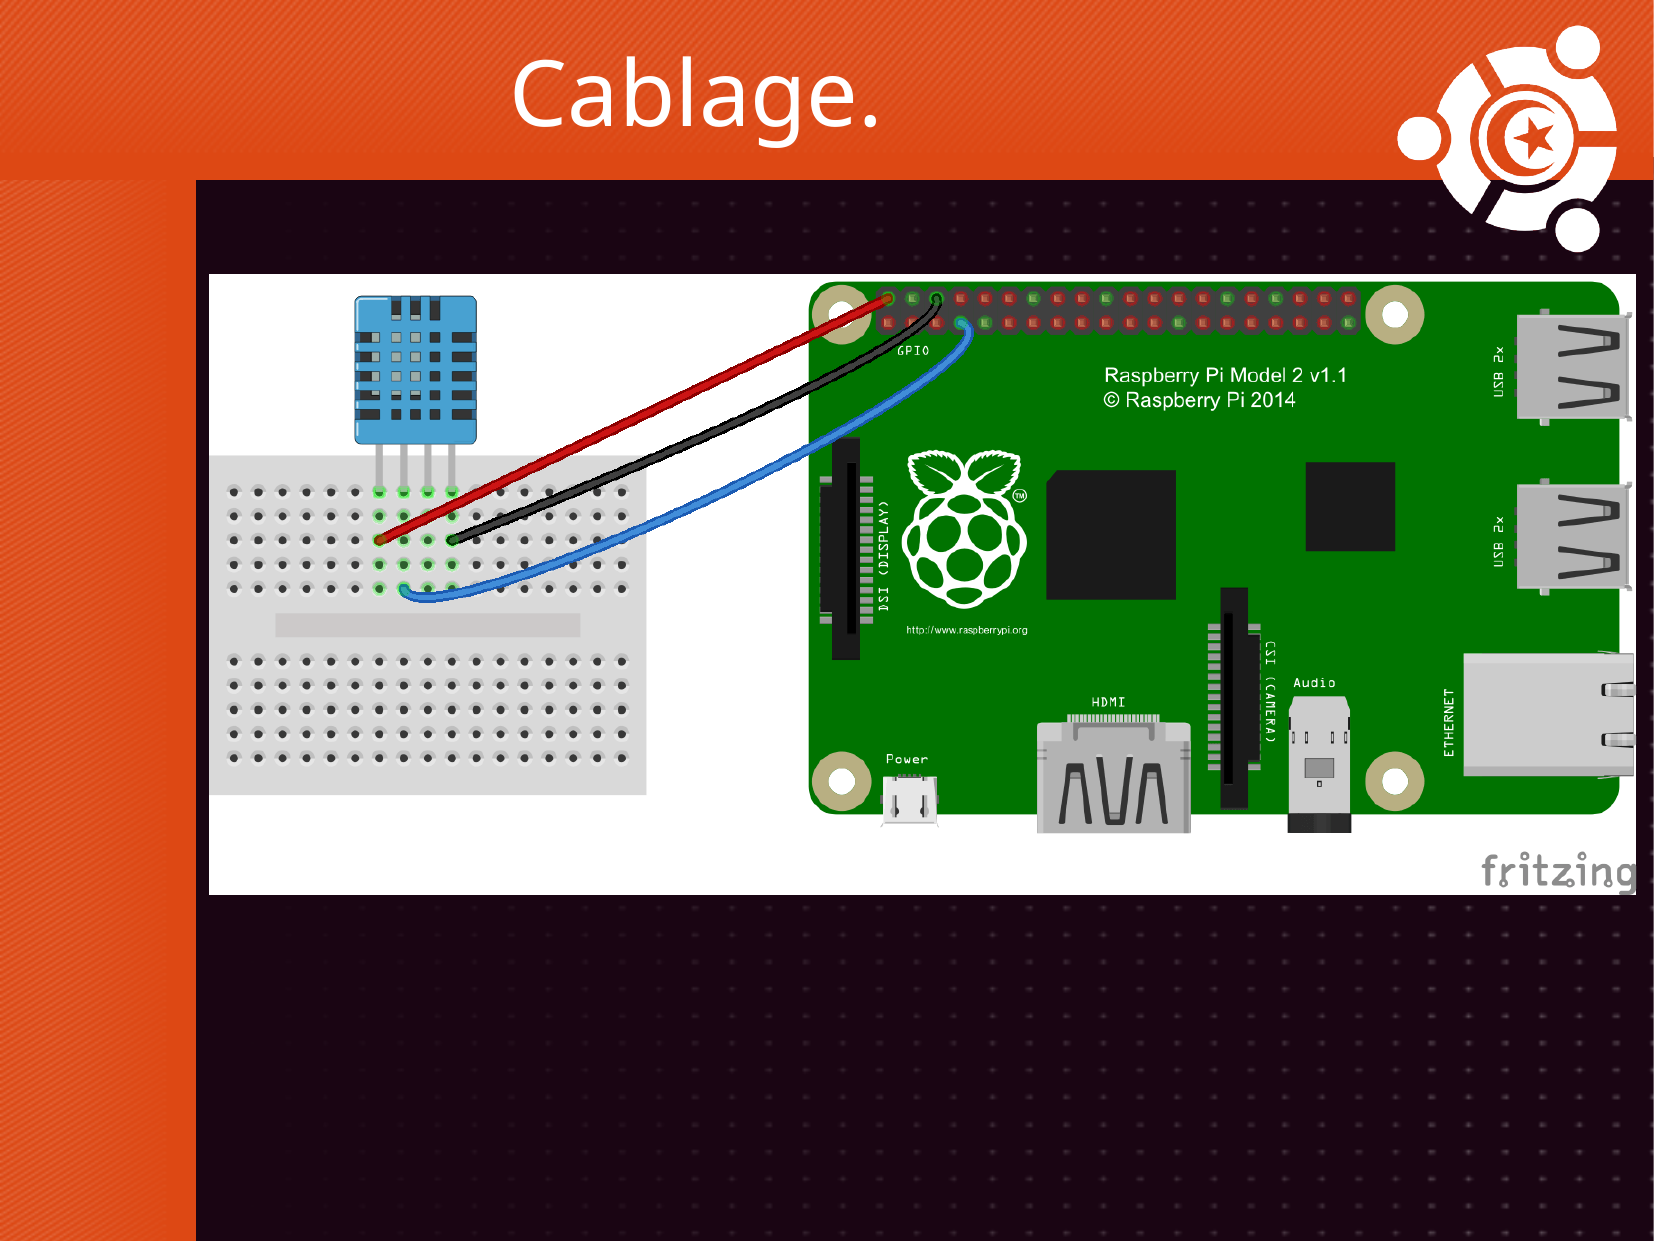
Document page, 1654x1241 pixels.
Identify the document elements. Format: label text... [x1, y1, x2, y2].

picture [0, 0, 1654, 1241]
title Cablage. [0, 2, 1394, 181]
